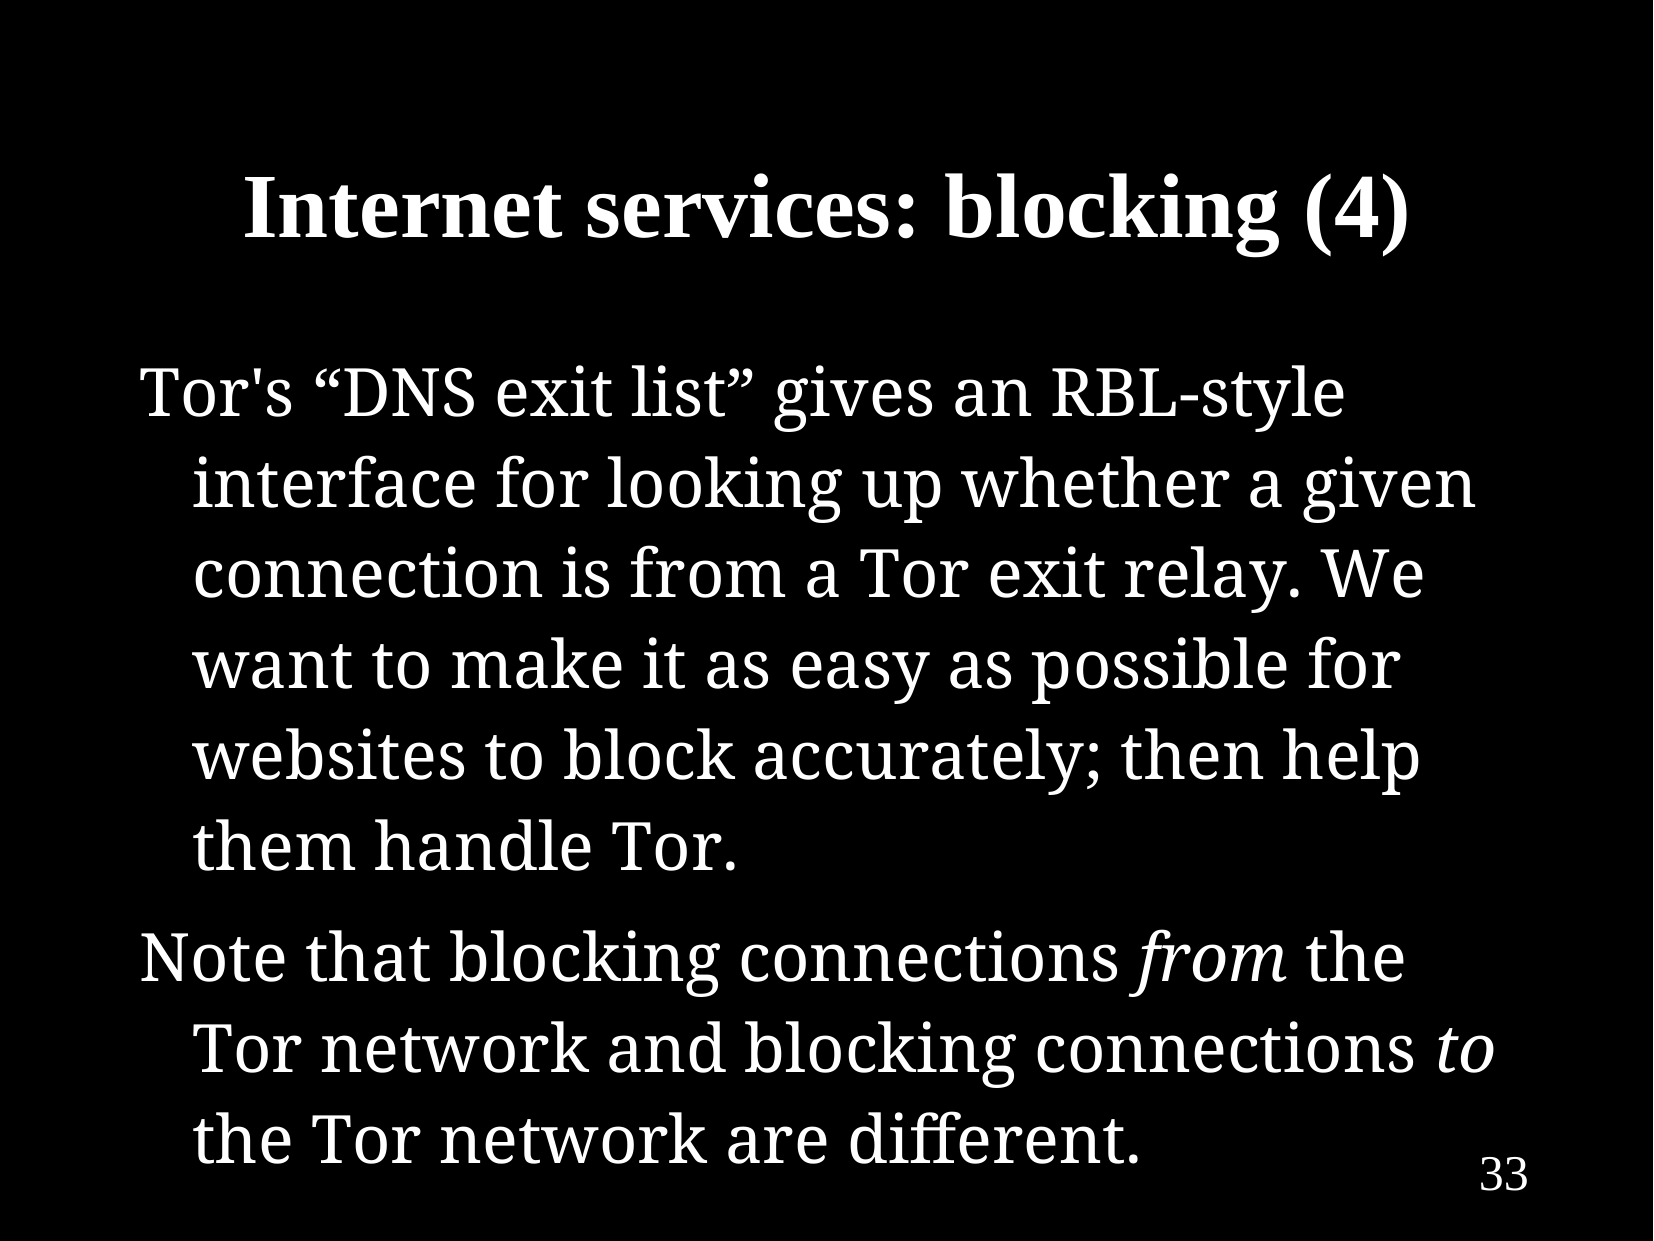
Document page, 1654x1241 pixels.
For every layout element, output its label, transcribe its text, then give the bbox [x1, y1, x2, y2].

list Tor's “DNS exit list” gives an RBL-style interface for looking up whether a given connection is from a Tor exit relay. We want to make it as easy as possible for websites to block accurately; then help them handle Tor. Note that blocking connections from the Tor network and blocking connections to the Tor network are different. [121, 344, 1534, 1144]
title Internet services: blocking (4) [121, 103, 1534, 311]
